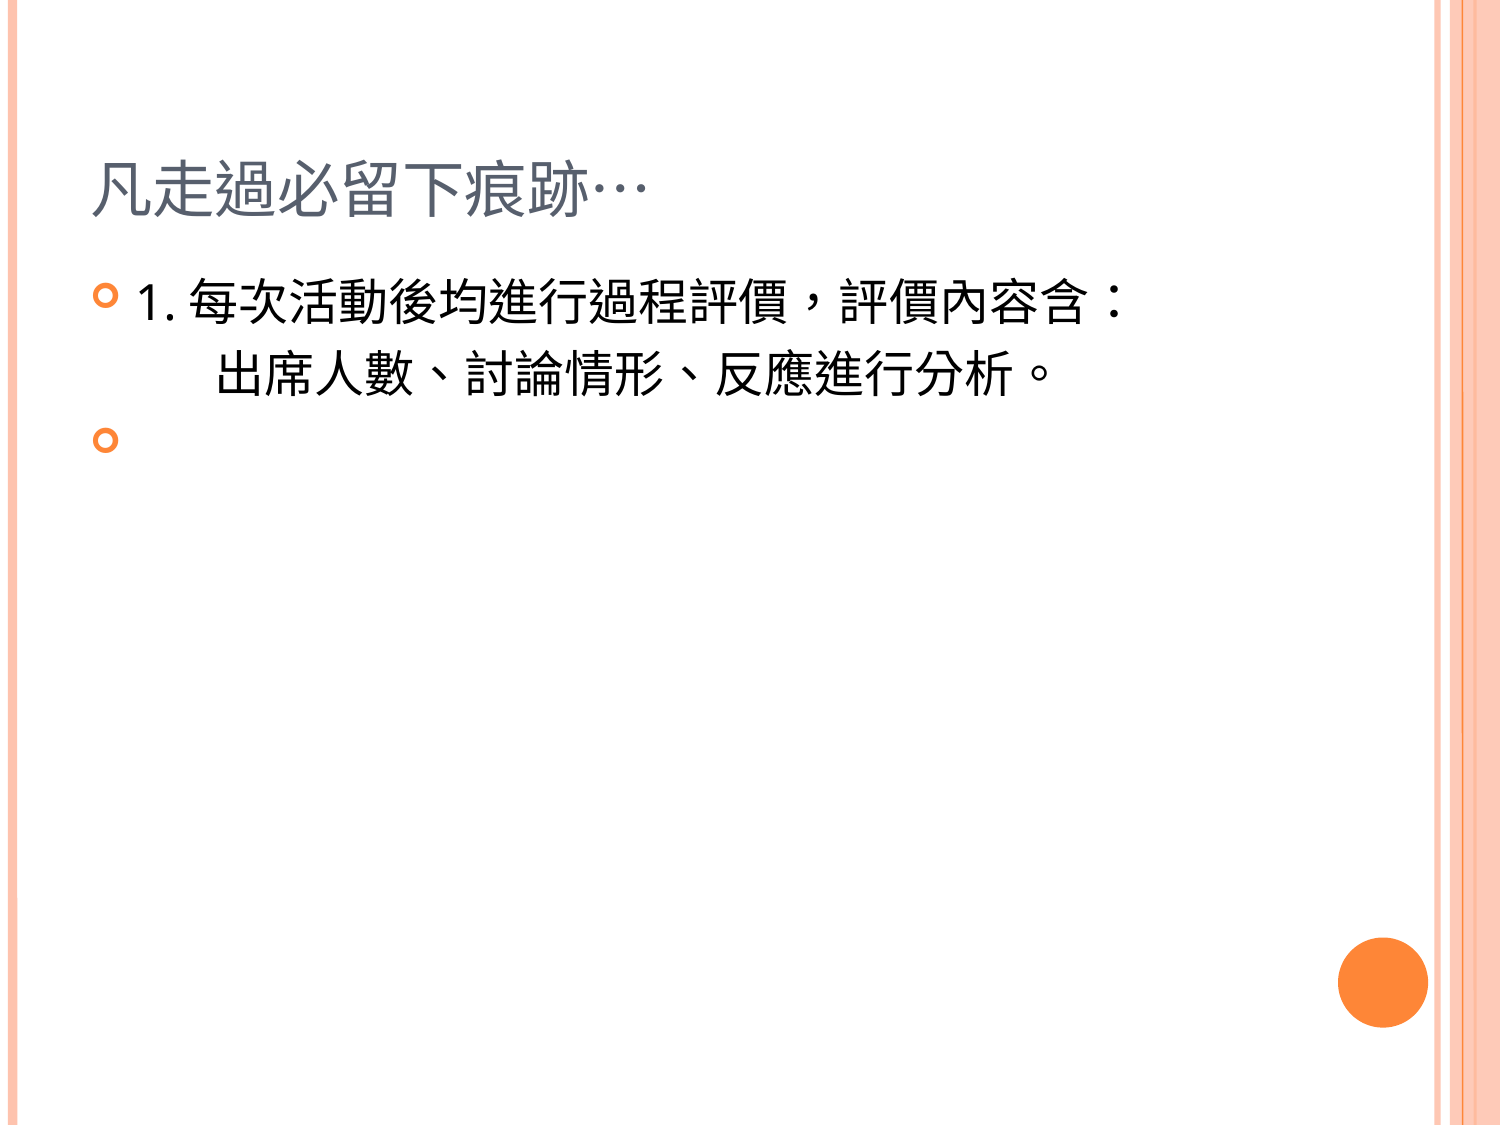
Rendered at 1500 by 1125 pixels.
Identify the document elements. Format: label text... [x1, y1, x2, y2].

title 凡走過必留下痕跡… [75, 45, 1300, 233]
list 1.每次活動後均進行過程評價，評價內容含： 出席人數、討論情形、反應進行分析。 [75, 262, 1300, 1062]
